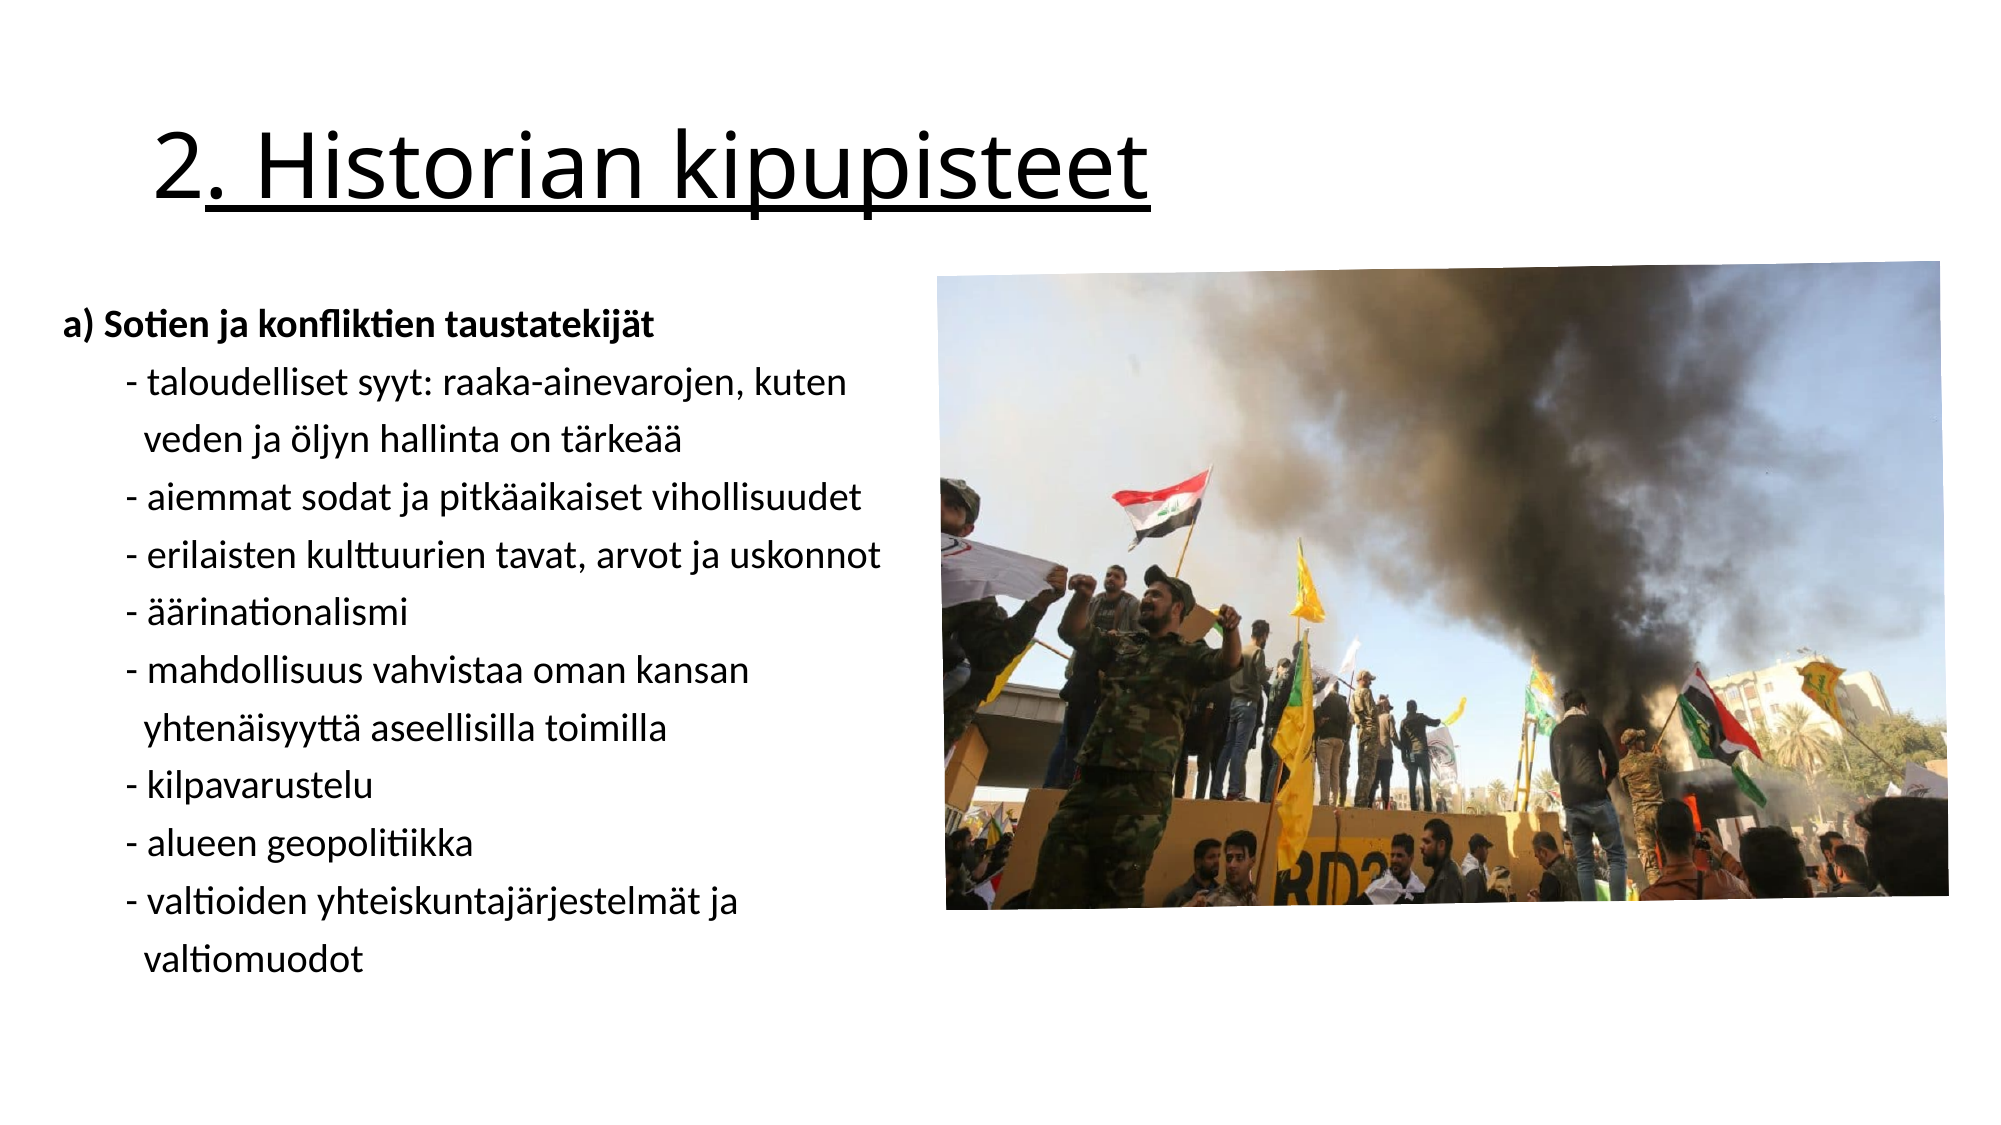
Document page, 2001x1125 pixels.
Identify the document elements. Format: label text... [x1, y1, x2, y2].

list a) Sotien ja konfliktien taustatekijät - taloudelliset syyt: raaka-ainevarojen, kuten veden ja öljyn hallinta on tärkeää - aiemmat sodat ja pitkäaikaiset vihollisuudet - erilaisten kulttuurien tavat, arvot ja uskonnot - äärinationalismi - mahdollisuus vahvistaa oman kansan yhtenäisyyttä aseellisilla toimilla - kilpavarustelu - alueen geopolitiikka - valtioiden yhteiskuntajärjestelmät ja valtiomuodot [47, 295, 898, 1010]
picture [936, 261, 1949, 910]
title 2. Historian kipupisteet [137, 59, 1863, 278]
